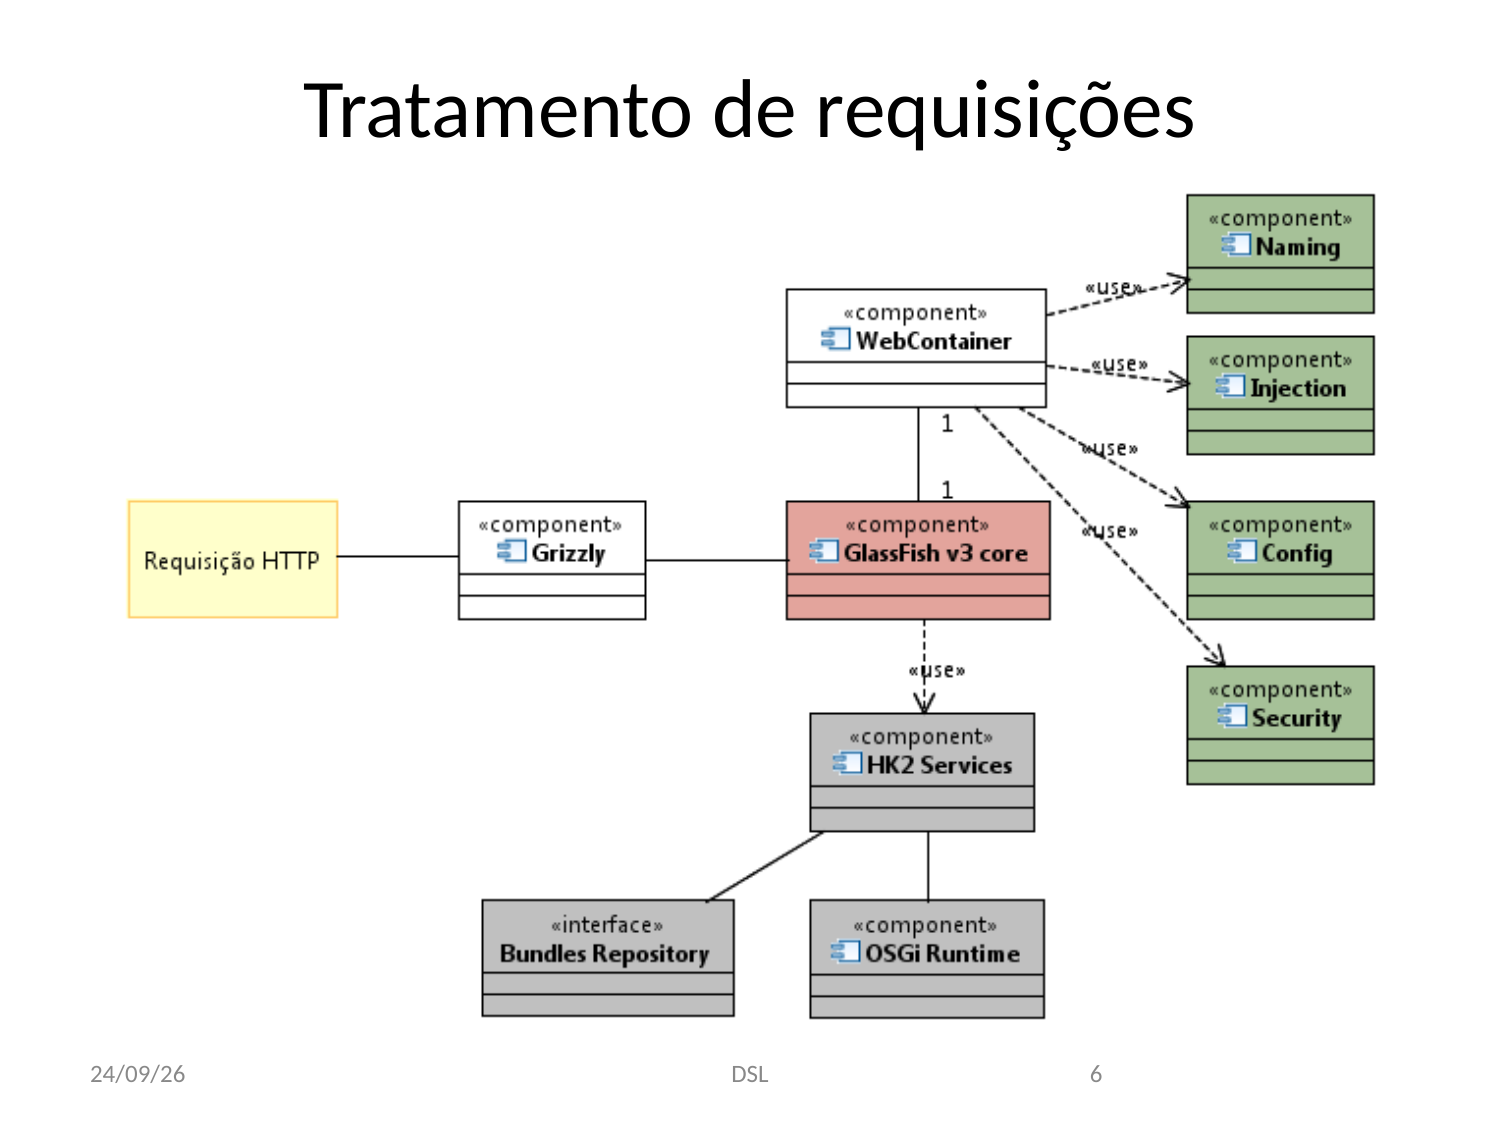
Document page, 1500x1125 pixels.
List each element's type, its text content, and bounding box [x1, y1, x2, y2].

picture [109, 175, 1395, 1040]
text_box DSL [512, 1042, 988, 1103]
text_box [75, 1042, 426, 1103]
text_box [1074, 1042, 1426, 1103]
title Tratamento de requisições [75, 45, 1426, 165]
